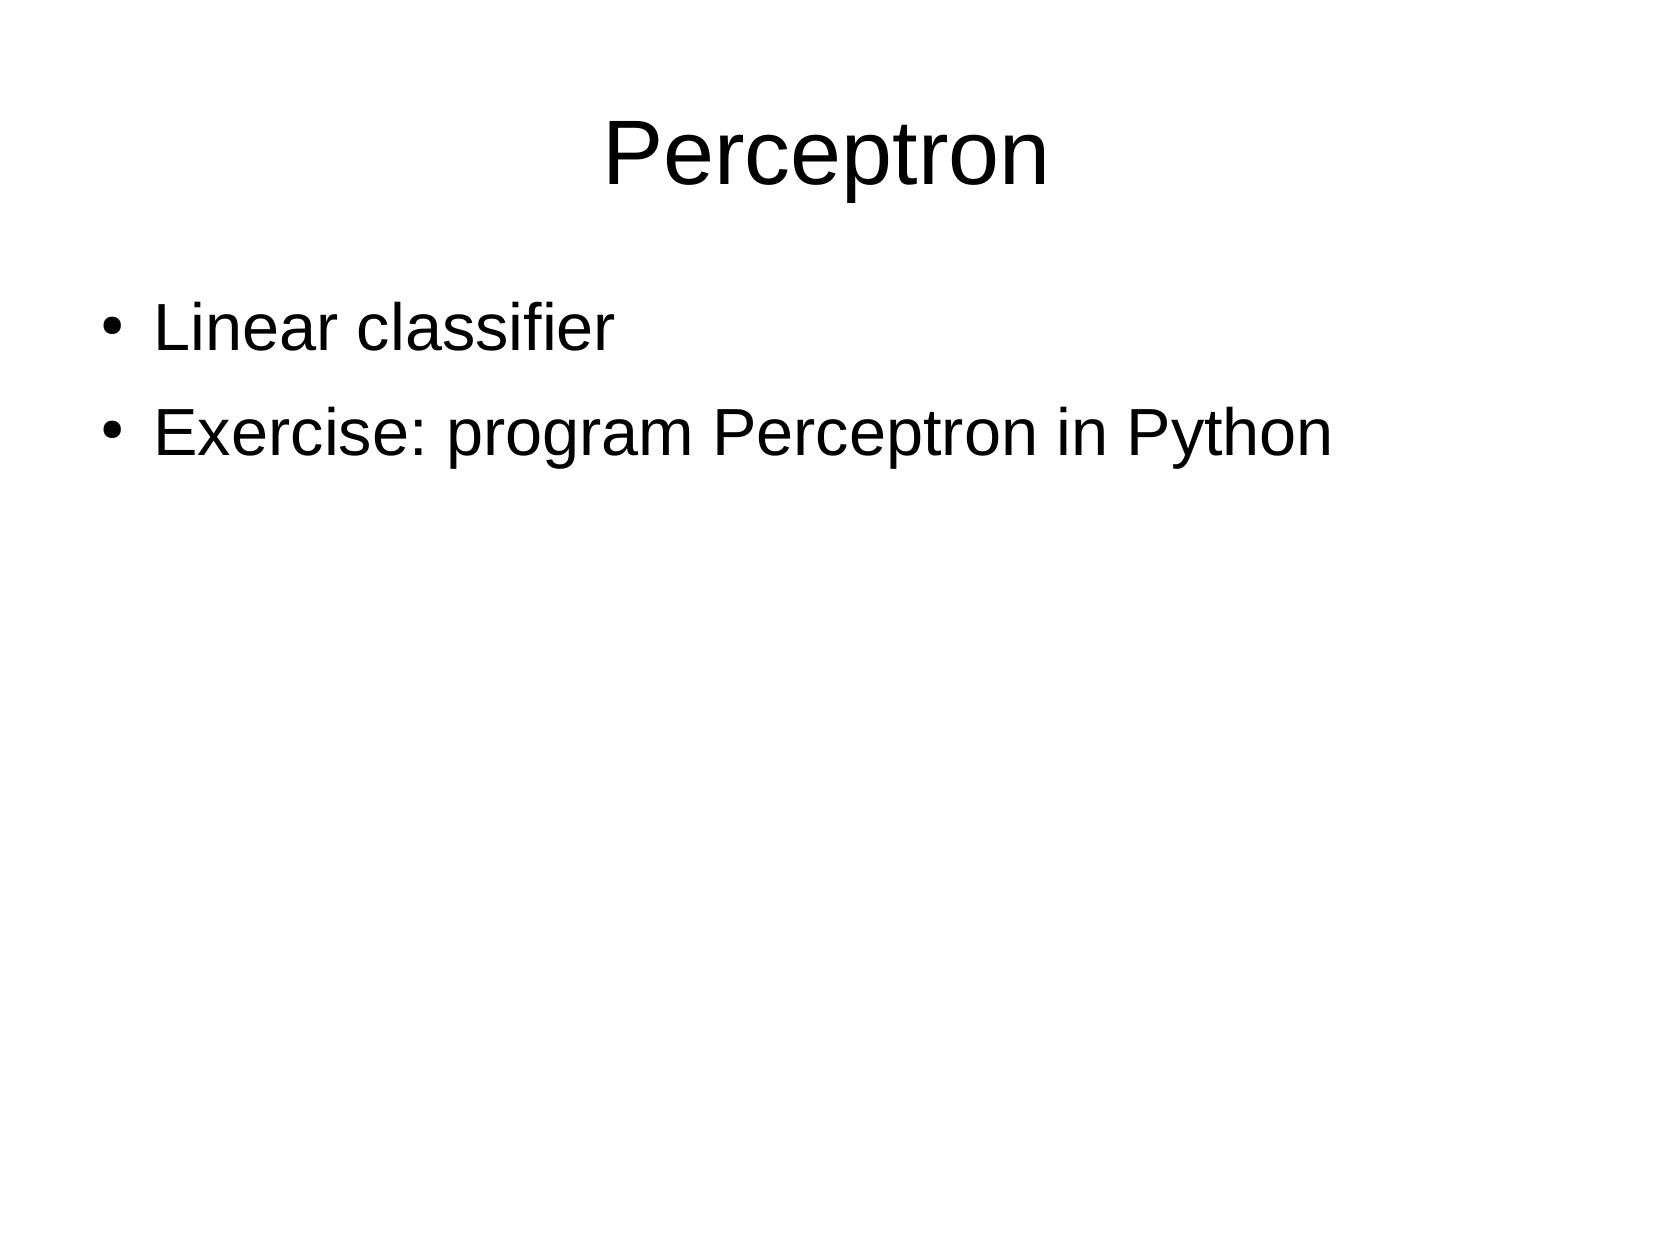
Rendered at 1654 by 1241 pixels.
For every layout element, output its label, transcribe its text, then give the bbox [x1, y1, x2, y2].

title Perceptron [82, 49, 1571, 257]
list Linear classifier Exercise: program Perceptron in Python [82, 290, 1571, 1109]
